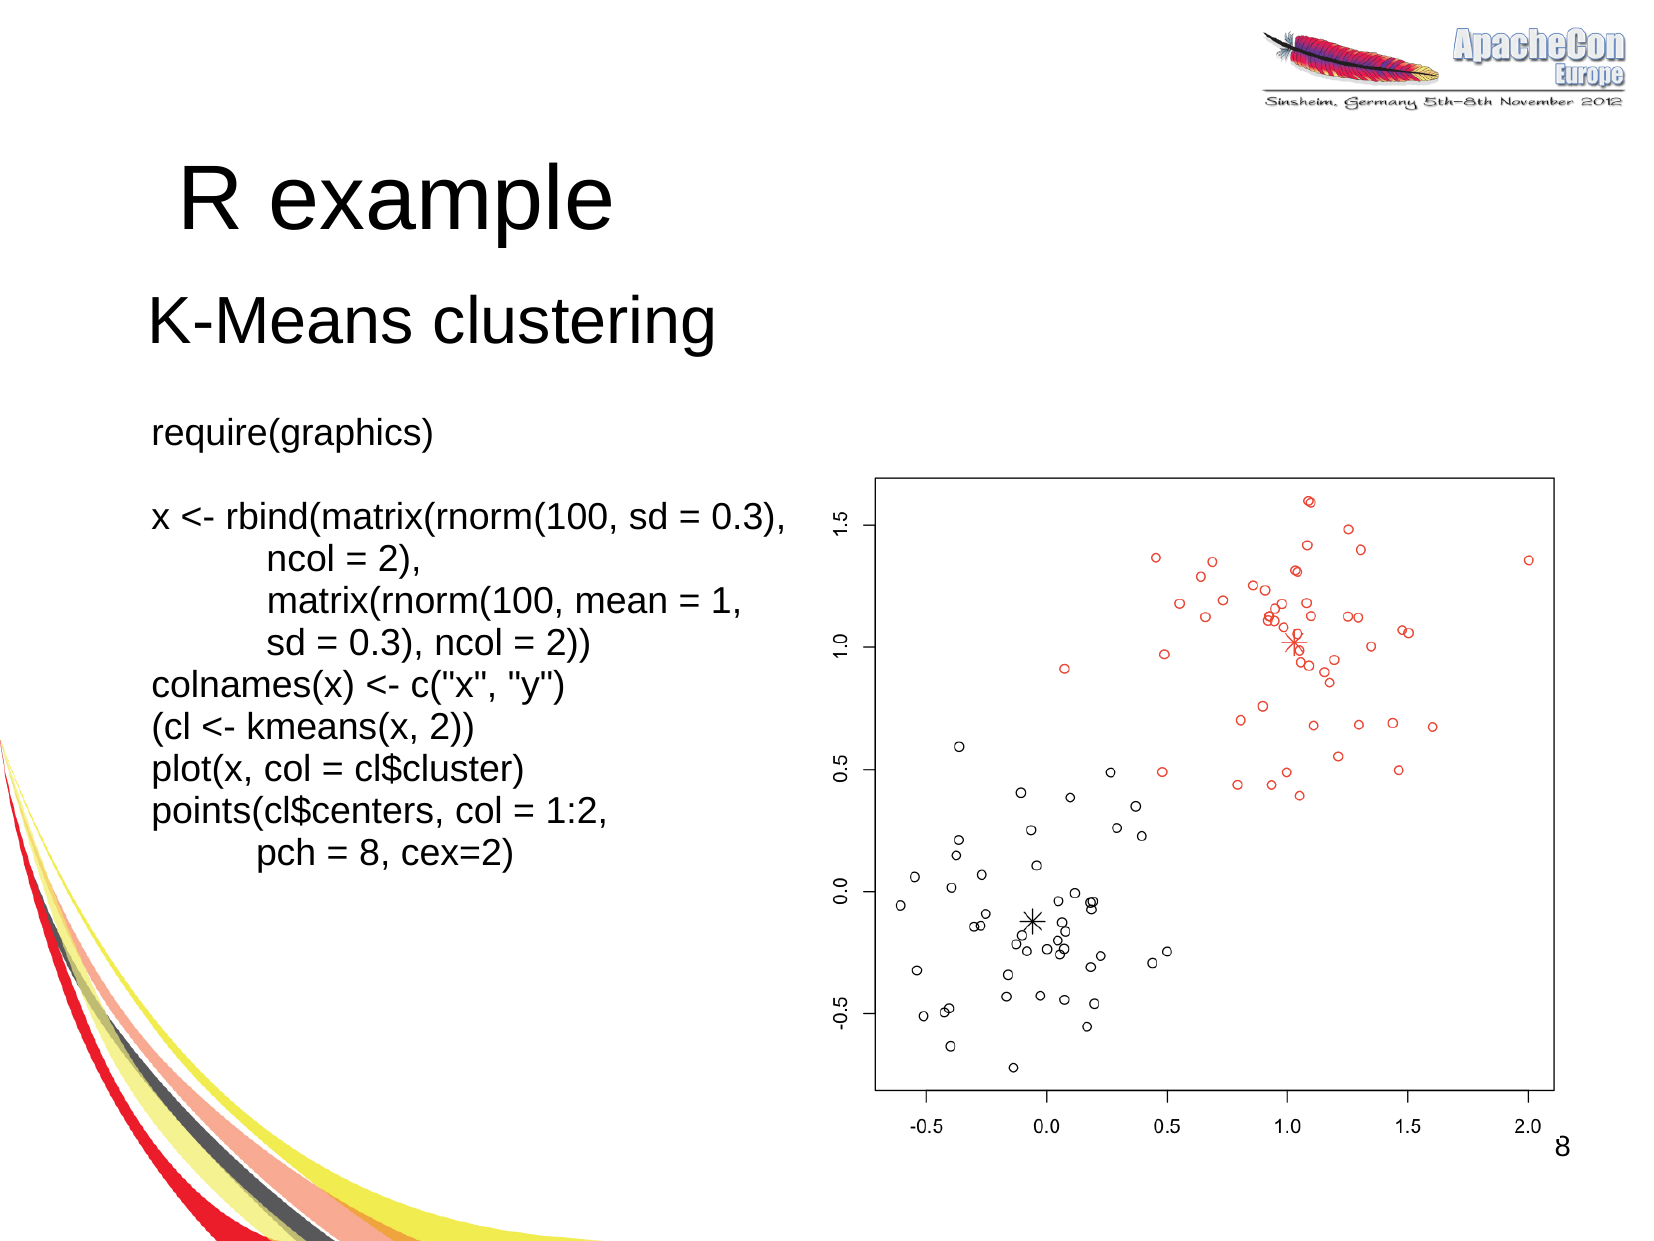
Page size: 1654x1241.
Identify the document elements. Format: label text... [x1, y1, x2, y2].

text_box require(graphics) x <- rbind(matrix(rnorm(100, sd = 0.3), ncol = 2), matrix(rnorm(100, mean = 1, sd = 0.3), ncol = 2)) colnames(x) <- c("x", "y") (cl <- kmeans(x, 2)) plot(x, col = cl$cluster) points(cl$centers, col = 1:2, pch = 8, cex=2) [136, 404, 1093, 882]
title R example [177, 141, 1536, 254]
list K-Means clustering [76, 283, 1436, 1004]
picture [0, 0, 1654, 1241]
